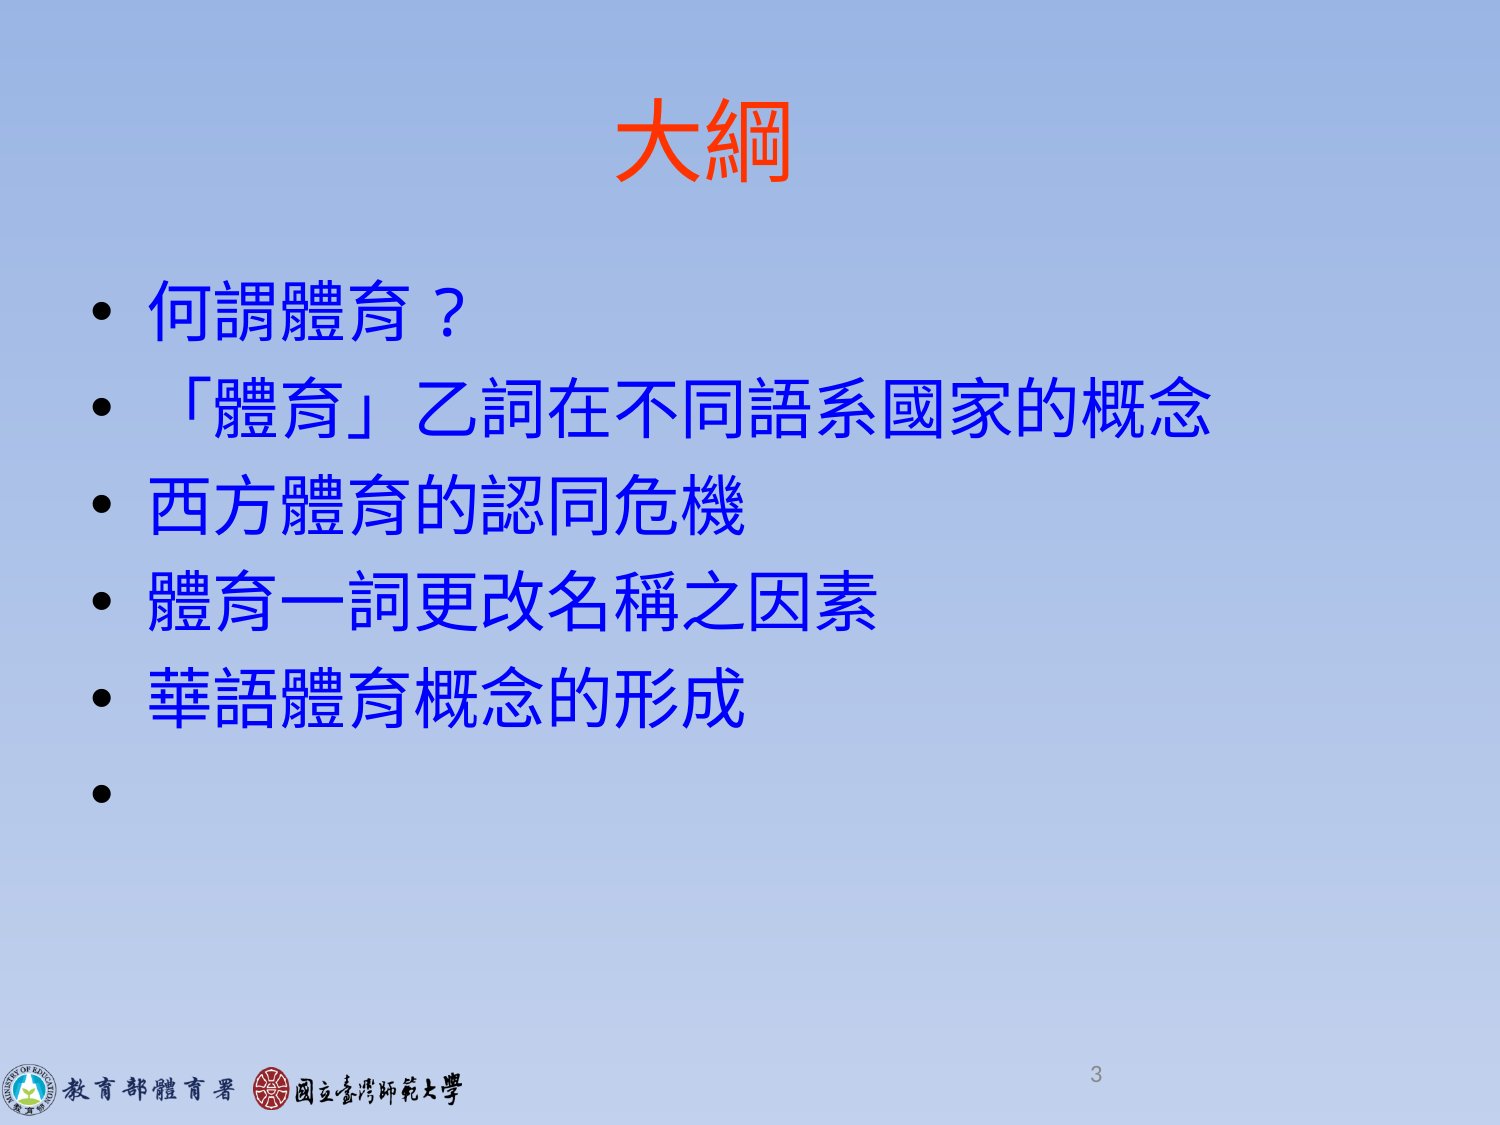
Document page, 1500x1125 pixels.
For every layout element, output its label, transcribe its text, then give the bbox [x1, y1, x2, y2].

title 大綱 [75, 45, 1426, 233]
text_box [1074, 1042, 1426, 1103]
list 何謂體育? 「體育」乙詞在不同語系國家的概念 西方體育的認同危機 體育一詞更改名稱之因素 華語體育概念的形成 [75, 262, 1426, 1005]
